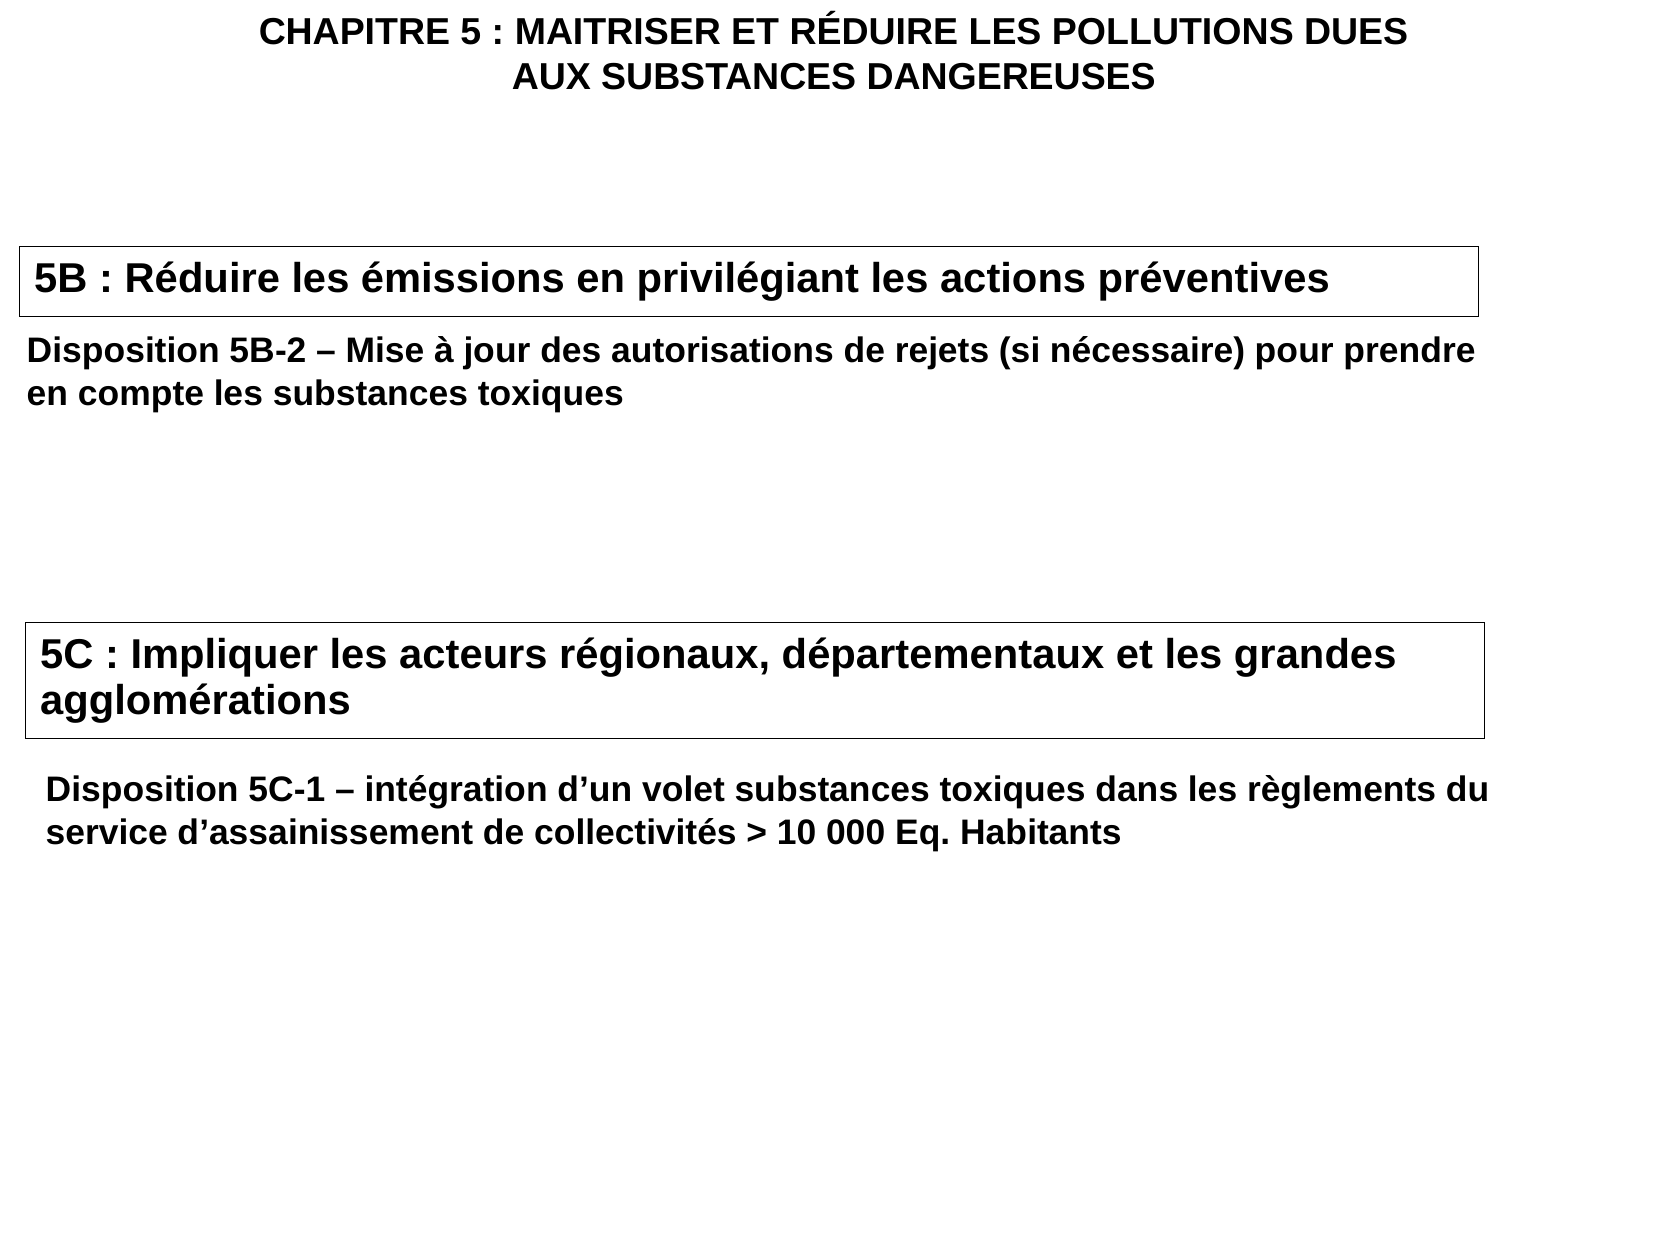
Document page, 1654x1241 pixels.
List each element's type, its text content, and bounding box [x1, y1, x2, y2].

text_box Disposition 5B-2 – Mise à jour des autorisations de rejets (si nécessaire) pour prendre en compte les substances toxiques [11, 319, 1512, 383]
text_box CHAPITRE 5 : MAITRISER ET RÉDUIRE LES POLLUTIONS DUES AUX SUBSTANCES DANGEREUSES [237, 0, 1431, 105]
text_box Disposition 5C-1 – intégration d’un volet substances toxiques dans les règlements du service d’assainissement de collectivités > 10 000 Eq. Habitants [30, 758, 1531, 822]
table_header 5B : Réduire les émissions en privilégiant les actions préventives [20, 247, 1478, 316]
table_header 5C : Impliquer les acteurs régionaux, départementaux et les grandes agglomérations [26, 623, 1484, 738]
